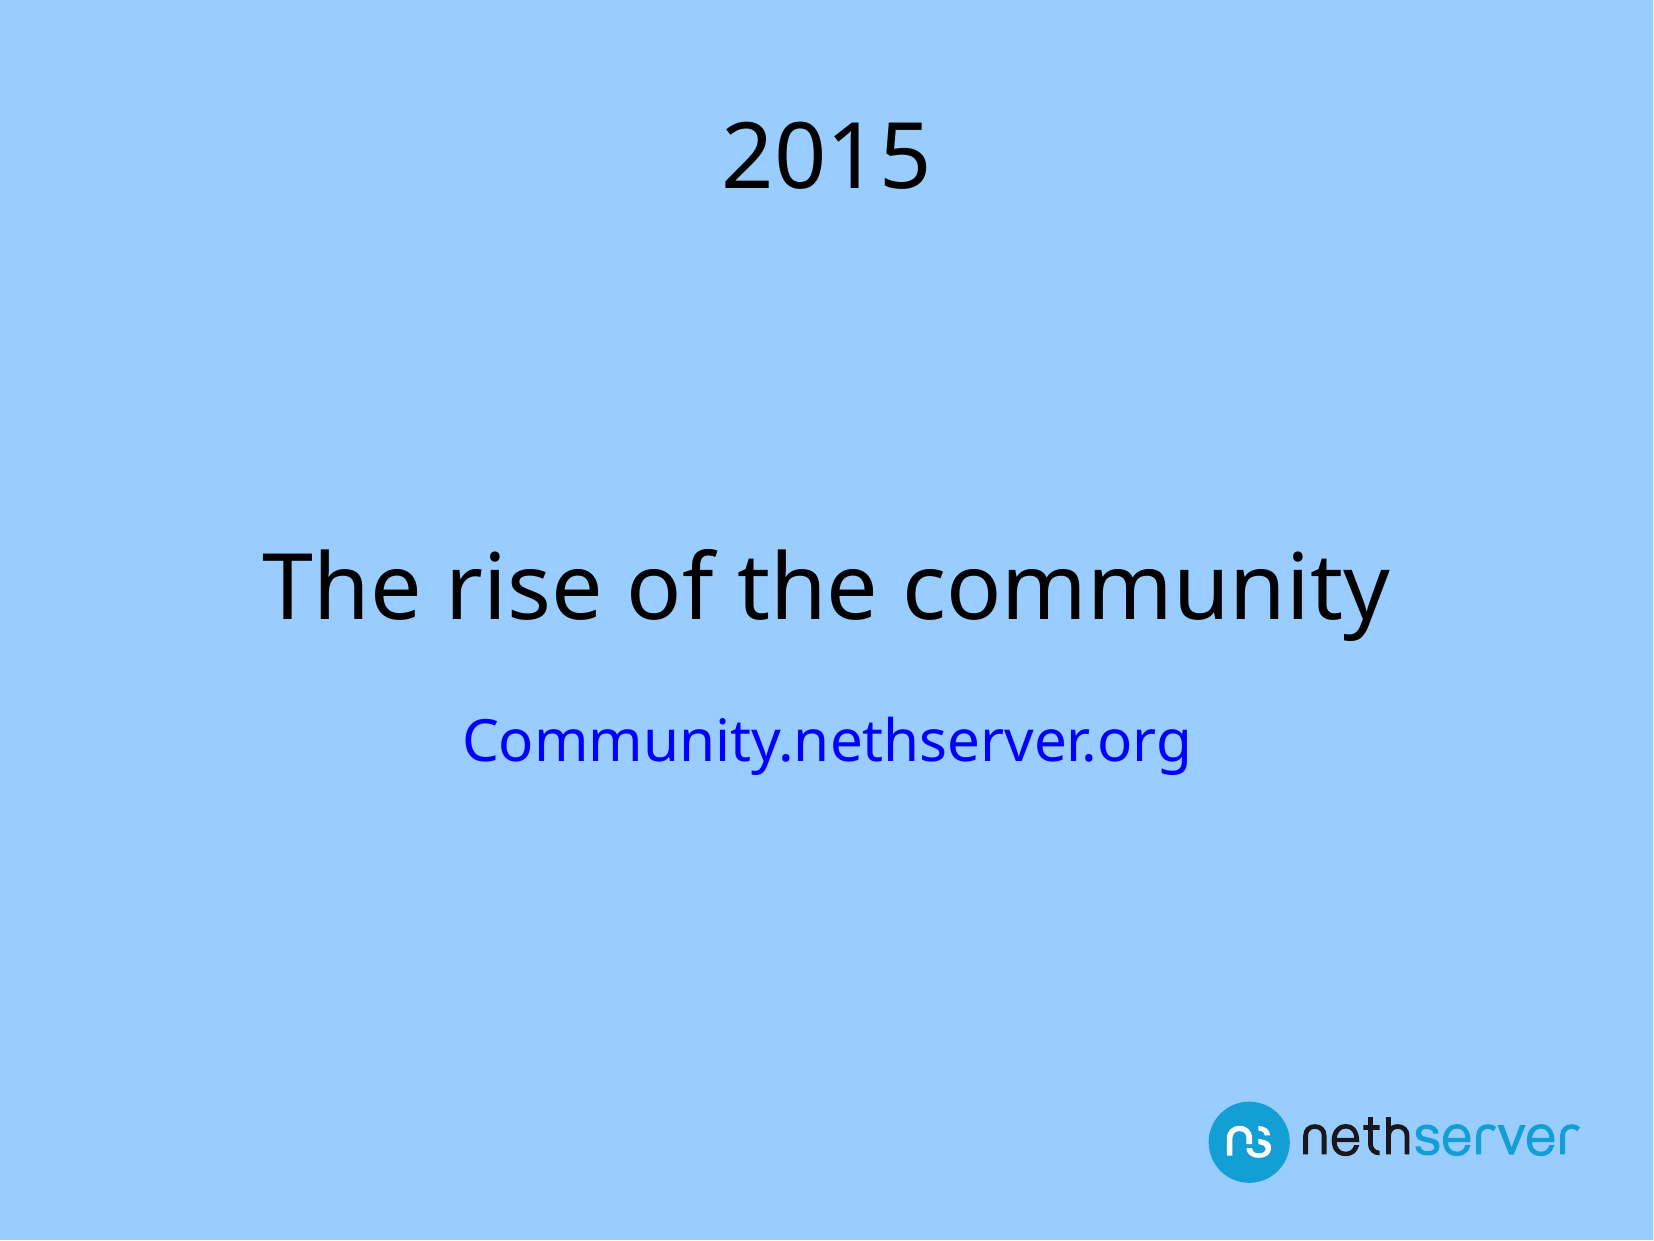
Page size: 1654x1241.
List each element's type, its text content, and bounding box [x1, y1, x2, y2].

title 2015 [82, 49, 1571, 257]
picture [1015, 921, 1654, 1241]
subtitle The rise of the community Community.nethserver.org [82, 290, 1571, 1010]
